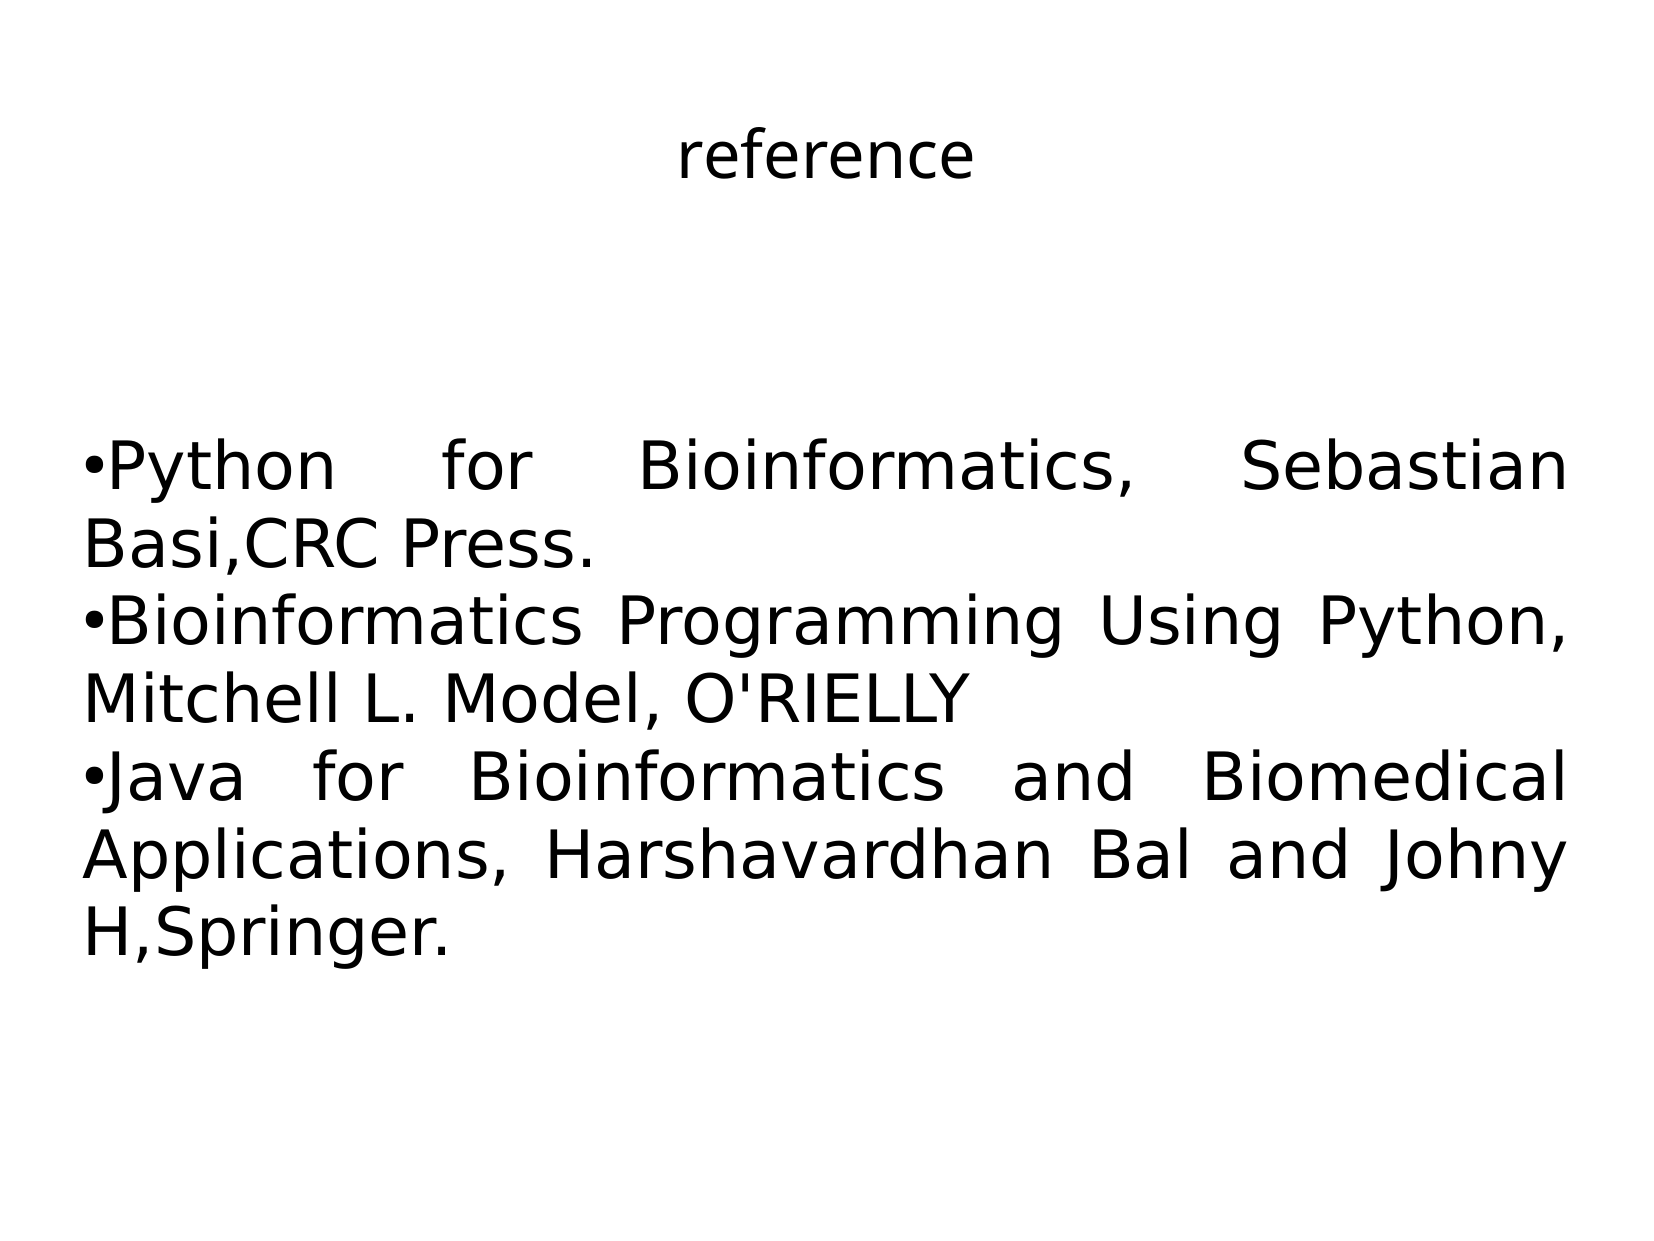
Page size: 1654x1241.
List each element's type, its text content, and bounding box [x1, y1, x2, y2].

title reference [82, 56, 1571, 250]
subtitle Python for Bioinformatics, Sebastian Basi,CRC Press. Bioinformatics Programming Using Python, Mitchell L. Model, O'RIELLY Java for Bioinformatics and Biomedical Applications, Harshavardhan Bal and Johny H,Springer. [82, 297, 1571, 1102]
